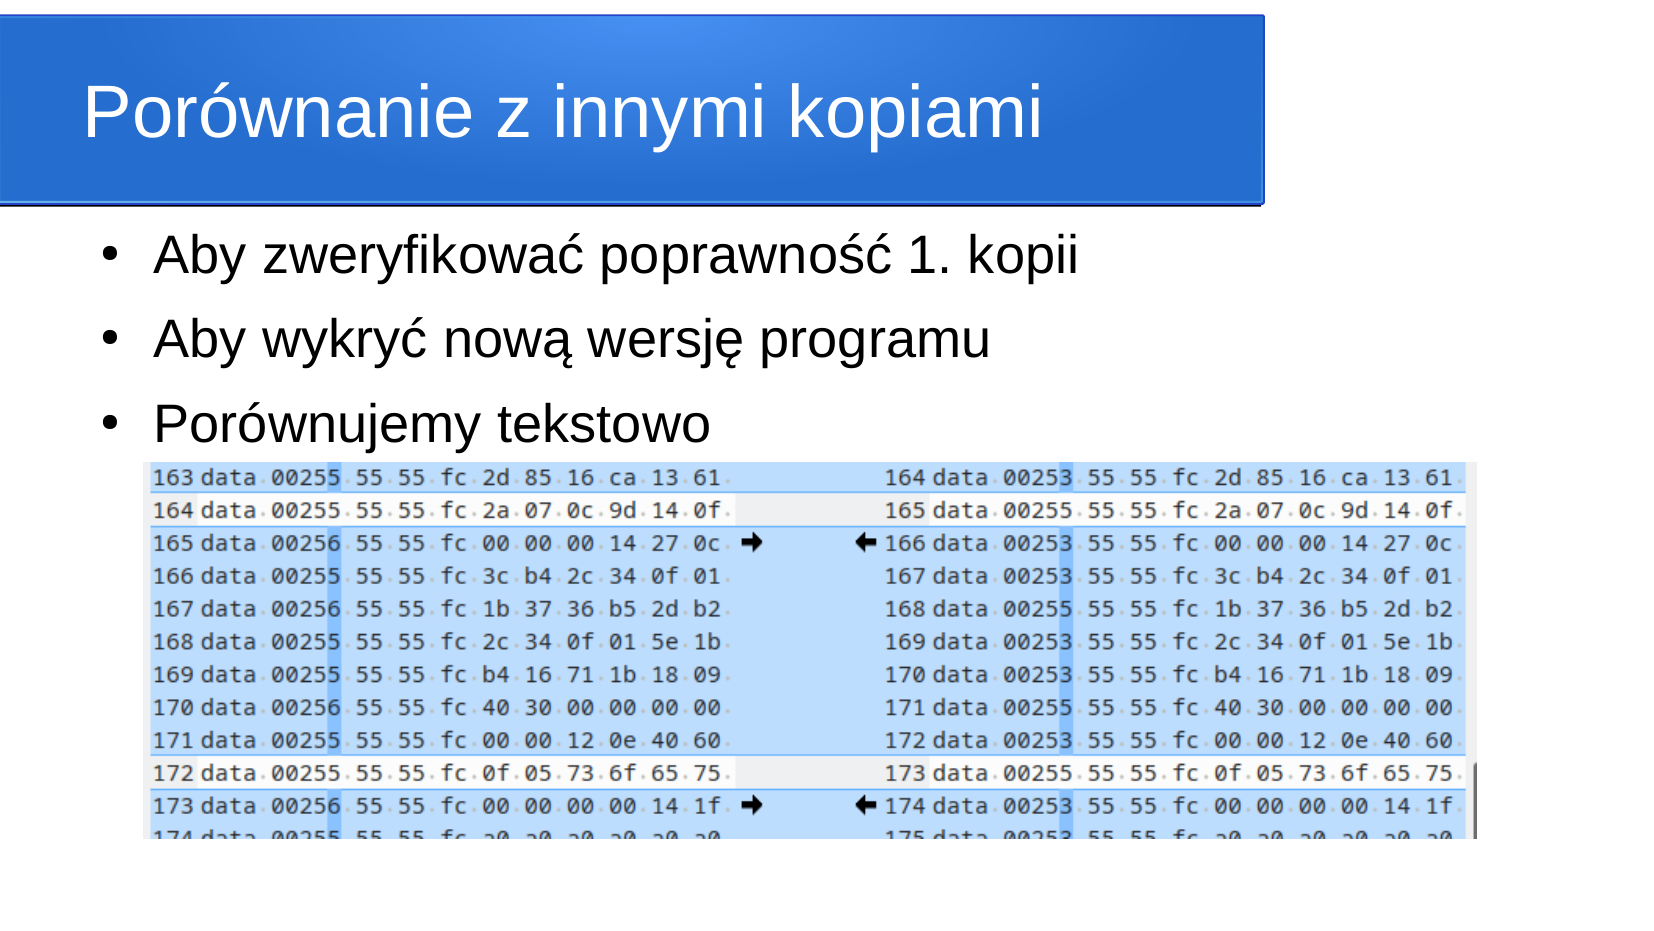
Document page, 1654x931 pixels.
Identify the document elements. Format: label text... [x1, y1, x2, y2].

title Porównanie z innymi kopiami [82, 35, 1235, 189]
list Aby zweryfikować poprawność 1. kopii Aby wykryć nową wersję programu Porównujemy tekstowo [82, 224, 1571, 764]
picture [143, 462, 1477, 839]
